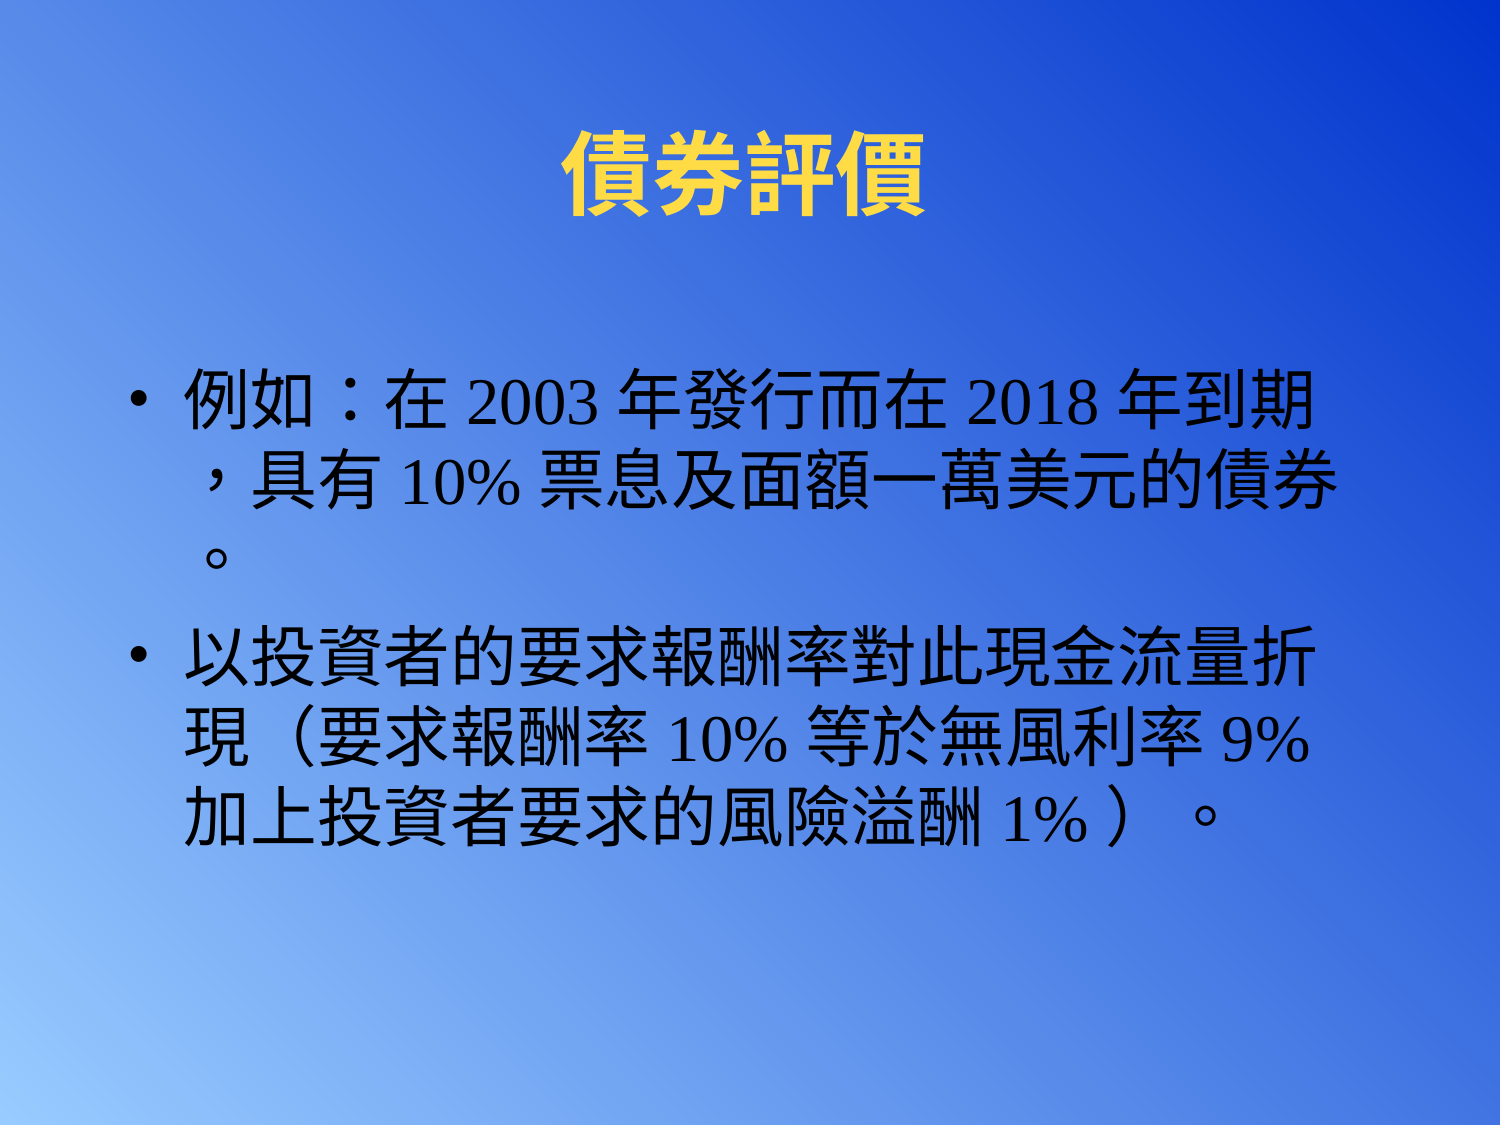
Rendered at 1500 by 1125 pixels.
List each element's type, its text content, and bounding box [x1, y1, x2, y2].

title 債券評價 [29, 78, 1459, 266]
list 例如：在2003年發行而在2018年到期，具有10%票息及面額一萬美元的債券。 以投資者的要求報酬率對此現金流量折現（要求報酬率10%等於無風利率9%加上投資者要求的風險溢酬1%）。 [112, 349, 1388, 870]
